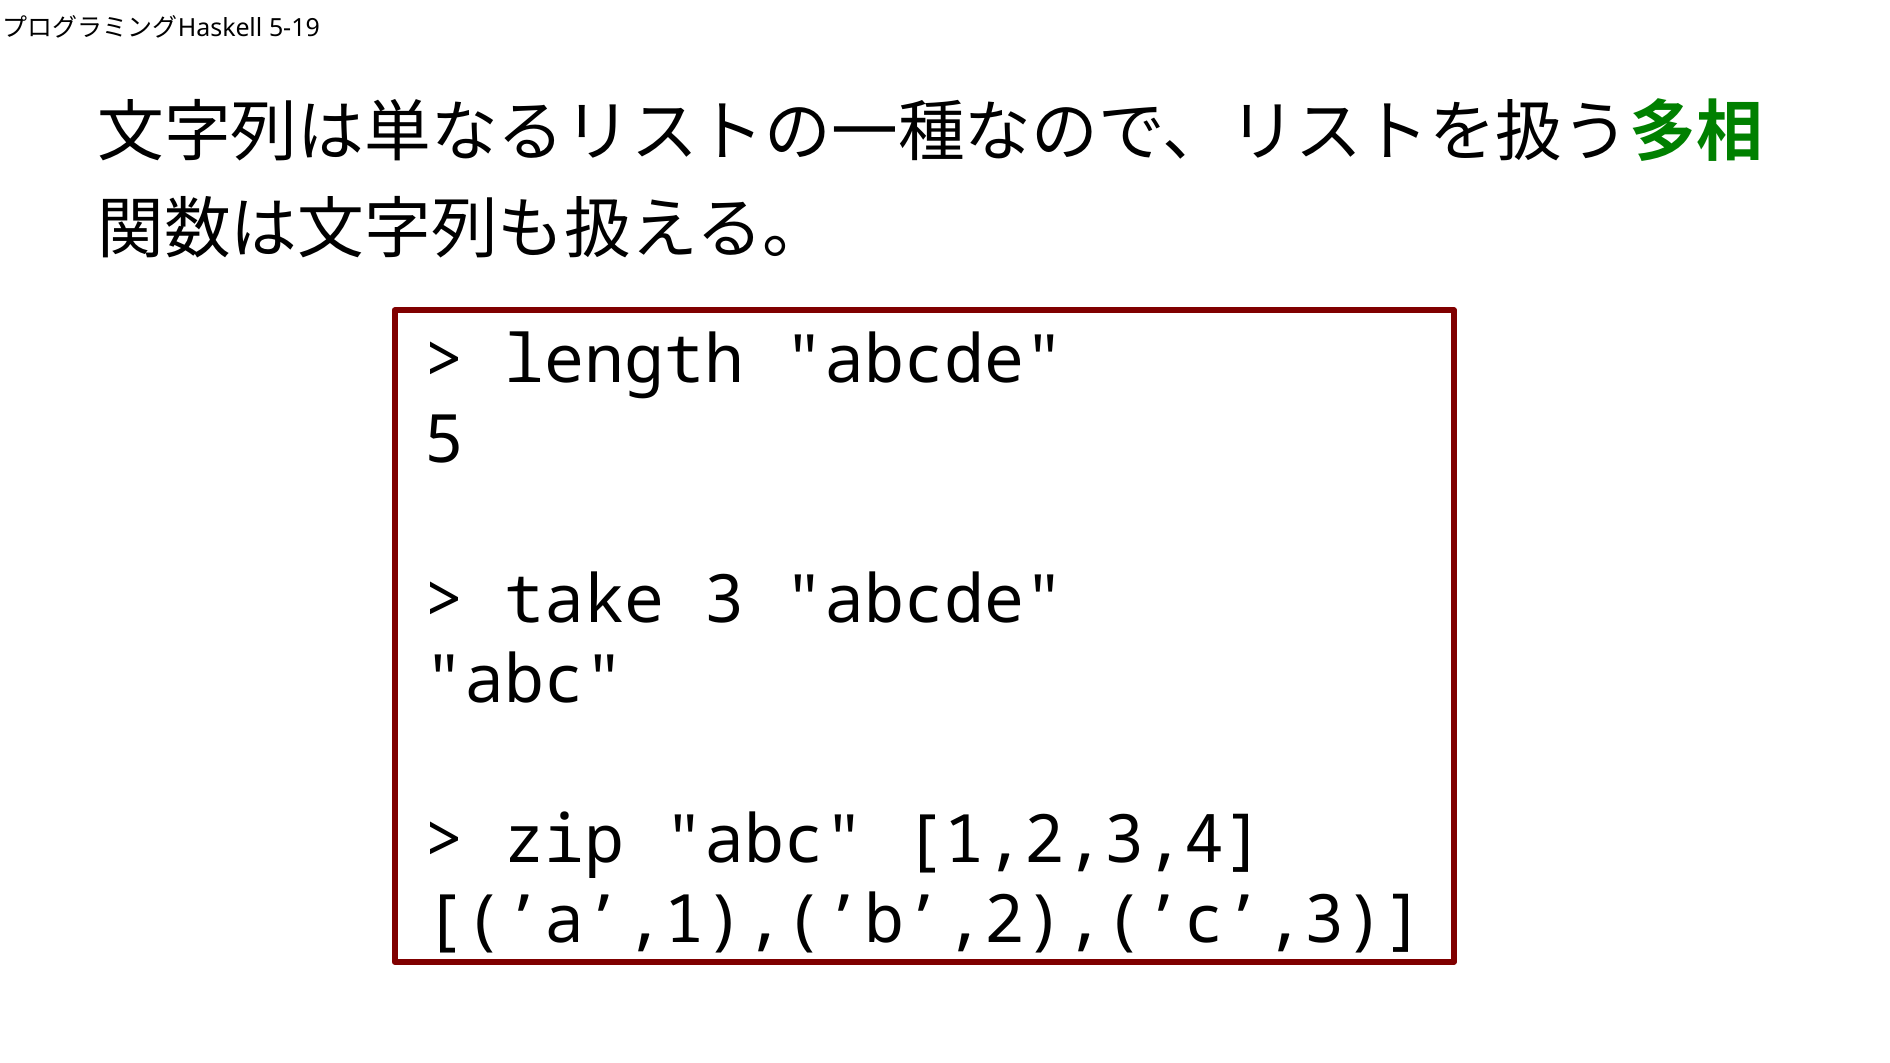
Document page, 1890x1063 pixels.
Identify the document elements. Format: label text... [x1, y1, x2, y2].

text_box > length "abcde" 5 > take 3 "abcde" "abc" > zip "abc" [1,2,3,4] [(’a’,1),(’b’,2),(’c’,3)] [394, 310, 1454, 962]
list 文字列は単なるリストの一種なので、リストを扱う多相関数は文字列も扱える。 [94, 74, 1796, 215]
